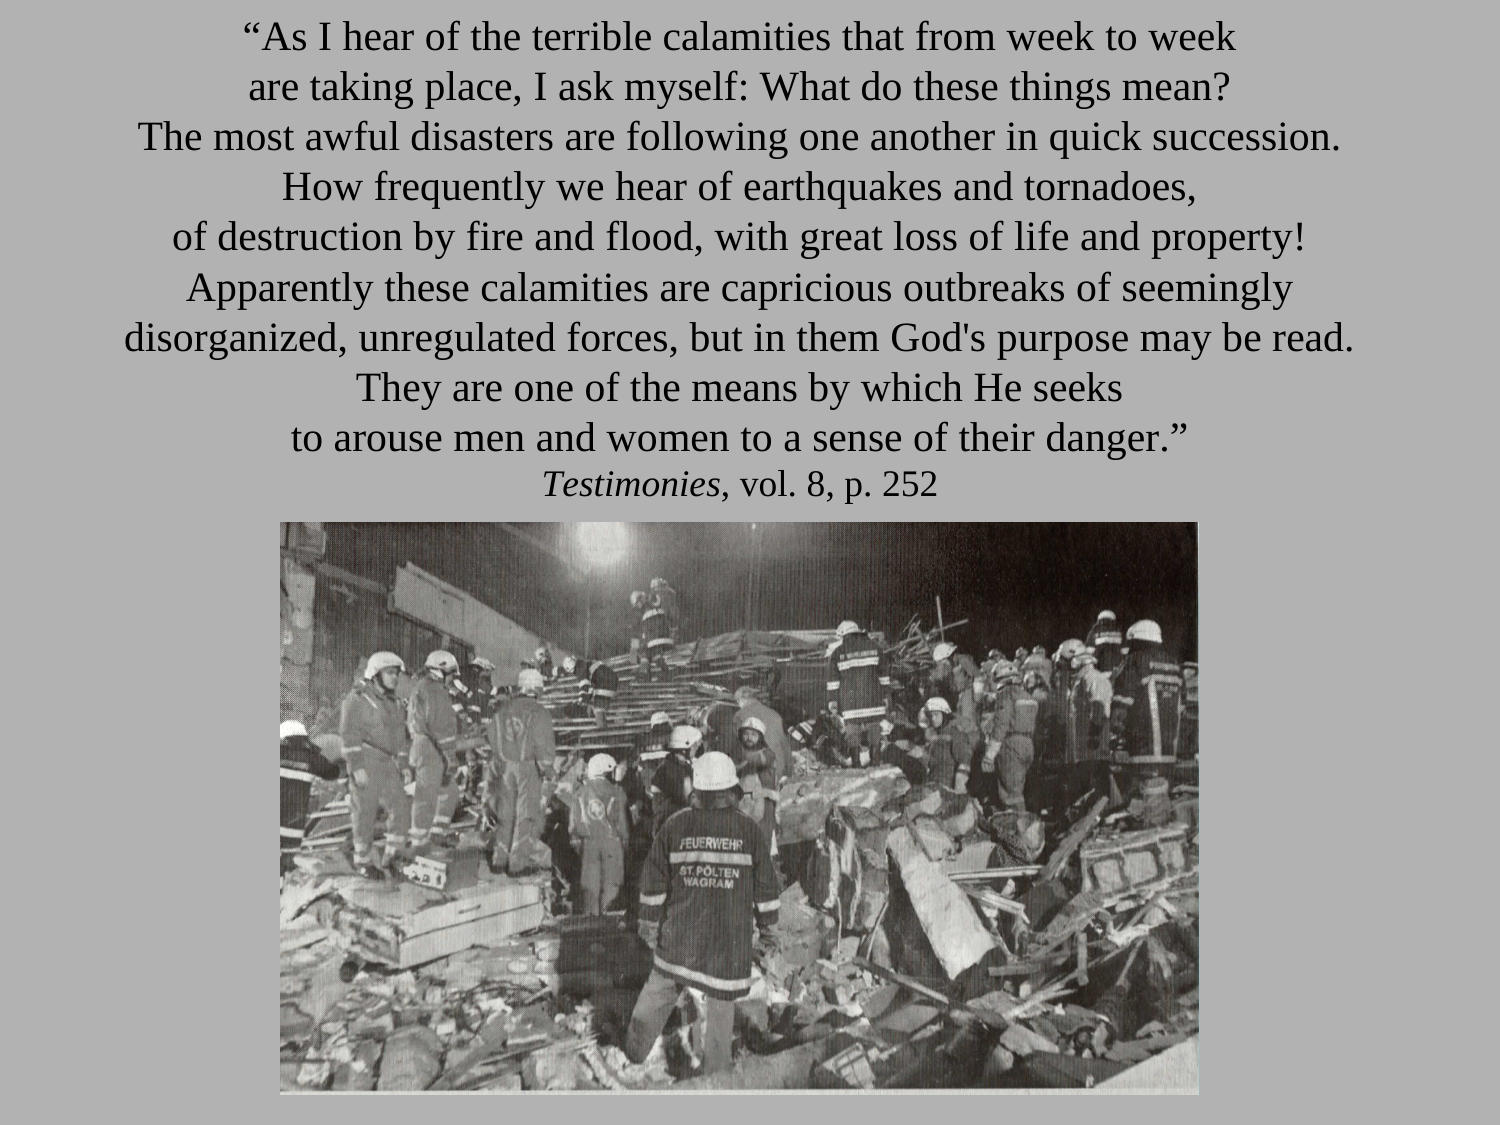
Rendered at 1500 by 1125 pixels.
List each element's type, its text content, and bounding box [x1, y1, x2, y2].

picture [280, 522, 1199, 1095]
text_box “As I hear of the terrible calamities that from week to week are taking place, I ask myself: What do these things mean? The most awful disasters are following one another in quick succession. How frequently we hear of earthquakes and tornadoes, of destruction by fire and flood, with great loss of life and property! Apparently these calamities are capricious outbreaks of seemingly disorganized, unregulated forces, but in them God's purpose may be read. They are one of the means by which He seeks to arouse men and women to a sense of their danger.” Testimonies, vol. 8, p. 252 [108, 1, 1372, 513]
